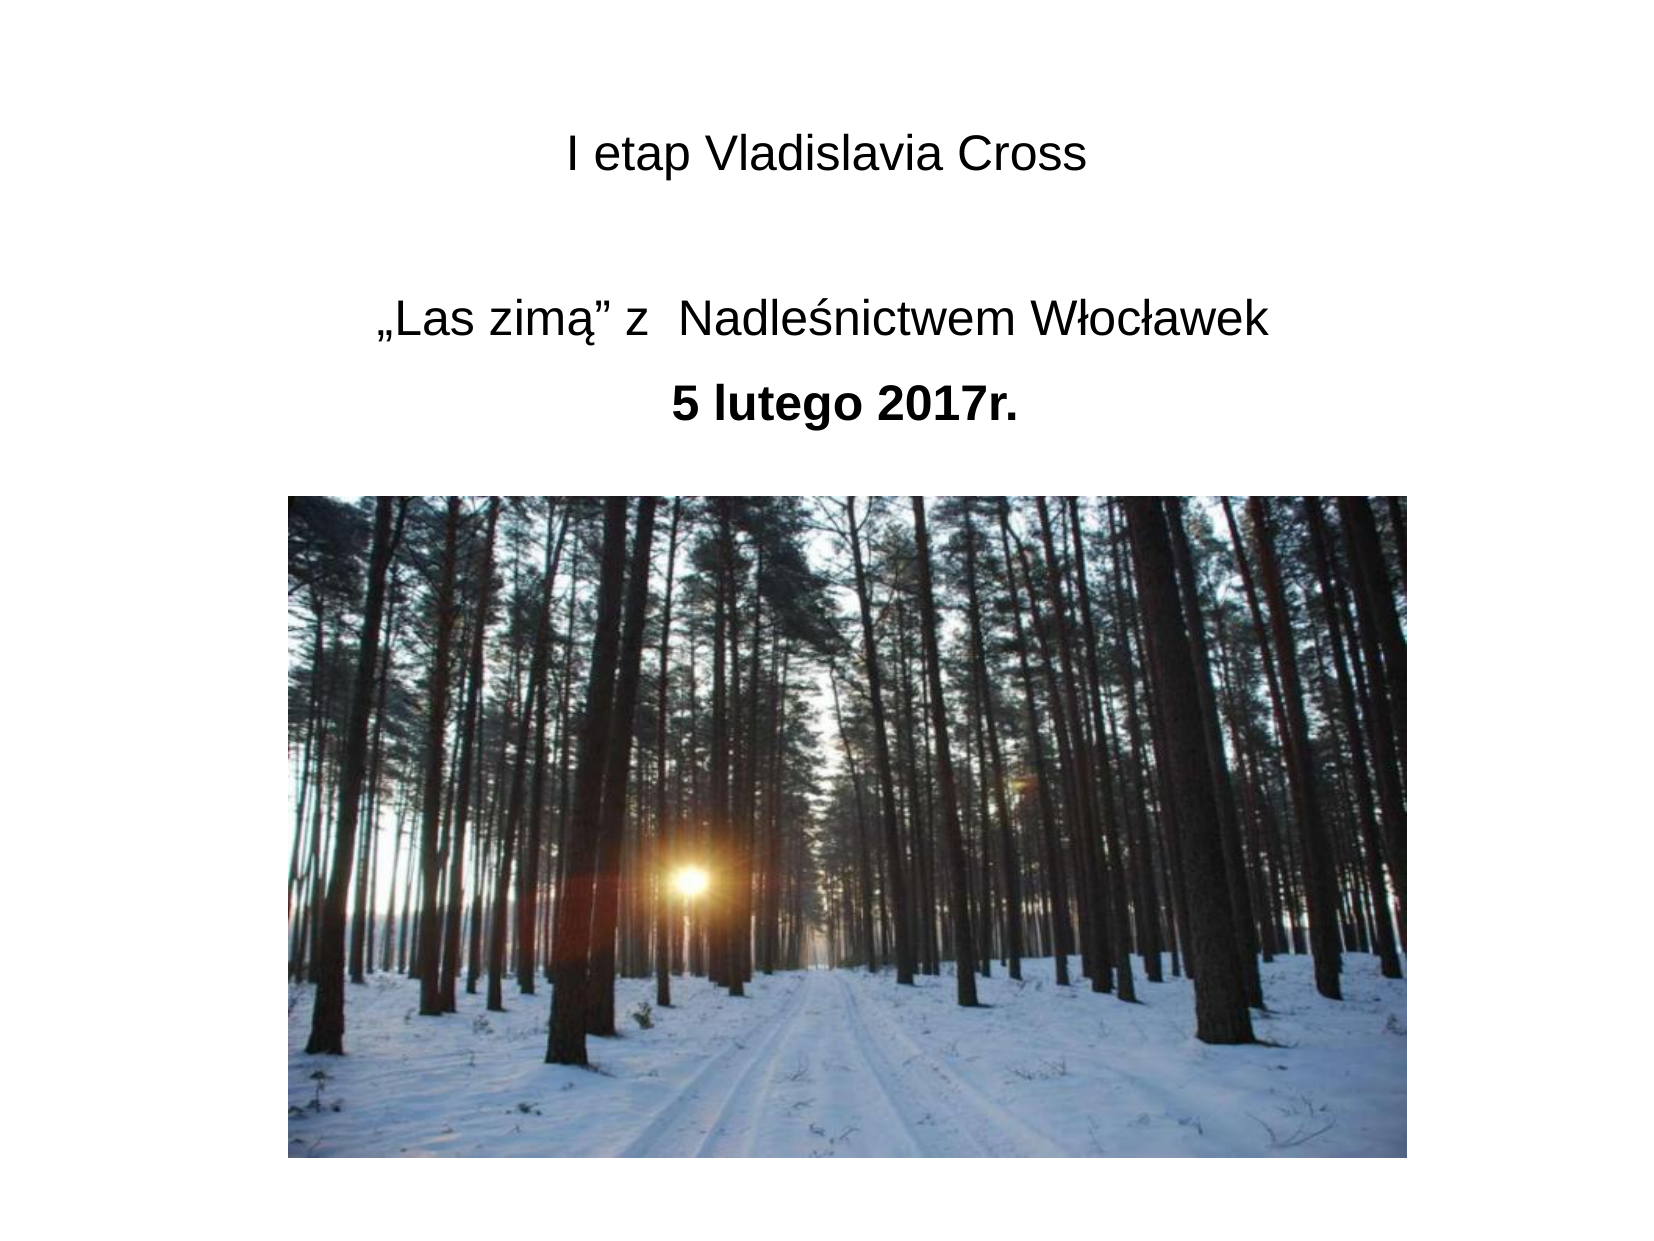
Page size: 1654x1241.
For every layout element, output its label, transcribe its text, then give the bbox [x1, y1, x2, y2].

list „Las zimą” z Nadleśnictwem Włocławek 5 lutego 2017r. [82, 290, 1571, 1109]
title I etap Vladislavia Cross [82, 49, 1571, 257]
picture [288, 496, 1407, 1158]
